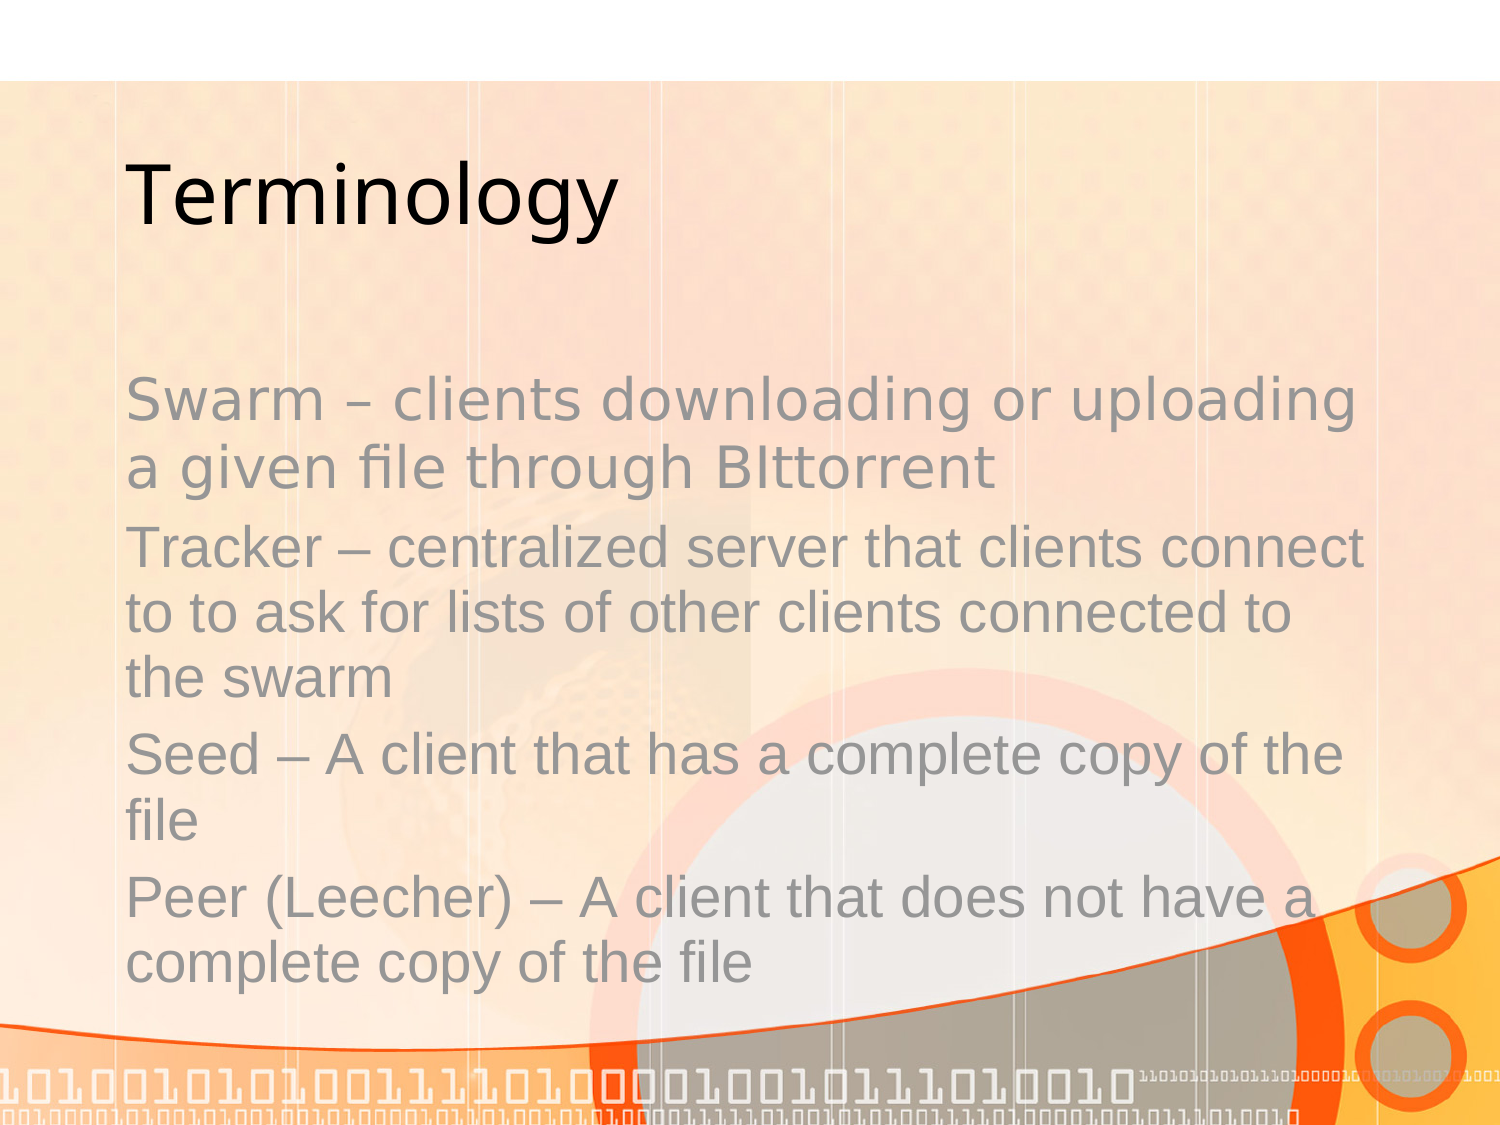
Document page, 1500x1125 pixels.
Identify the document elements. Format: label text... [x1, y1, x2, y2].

subtitle Swarm – clients downloading or uploading a given file through BIttorrent Tracker – centralized server that clients connect to to ask for lists of other clients connected to the swarm Seed – A client that has a complete copy of the file Peer (Leecher) – A client that does not have a complete copy of the file [125, 363, 1388, 999]
picture [0, 0, 1500, 1125]
title Terminology [125, 84, 1388, 300]
